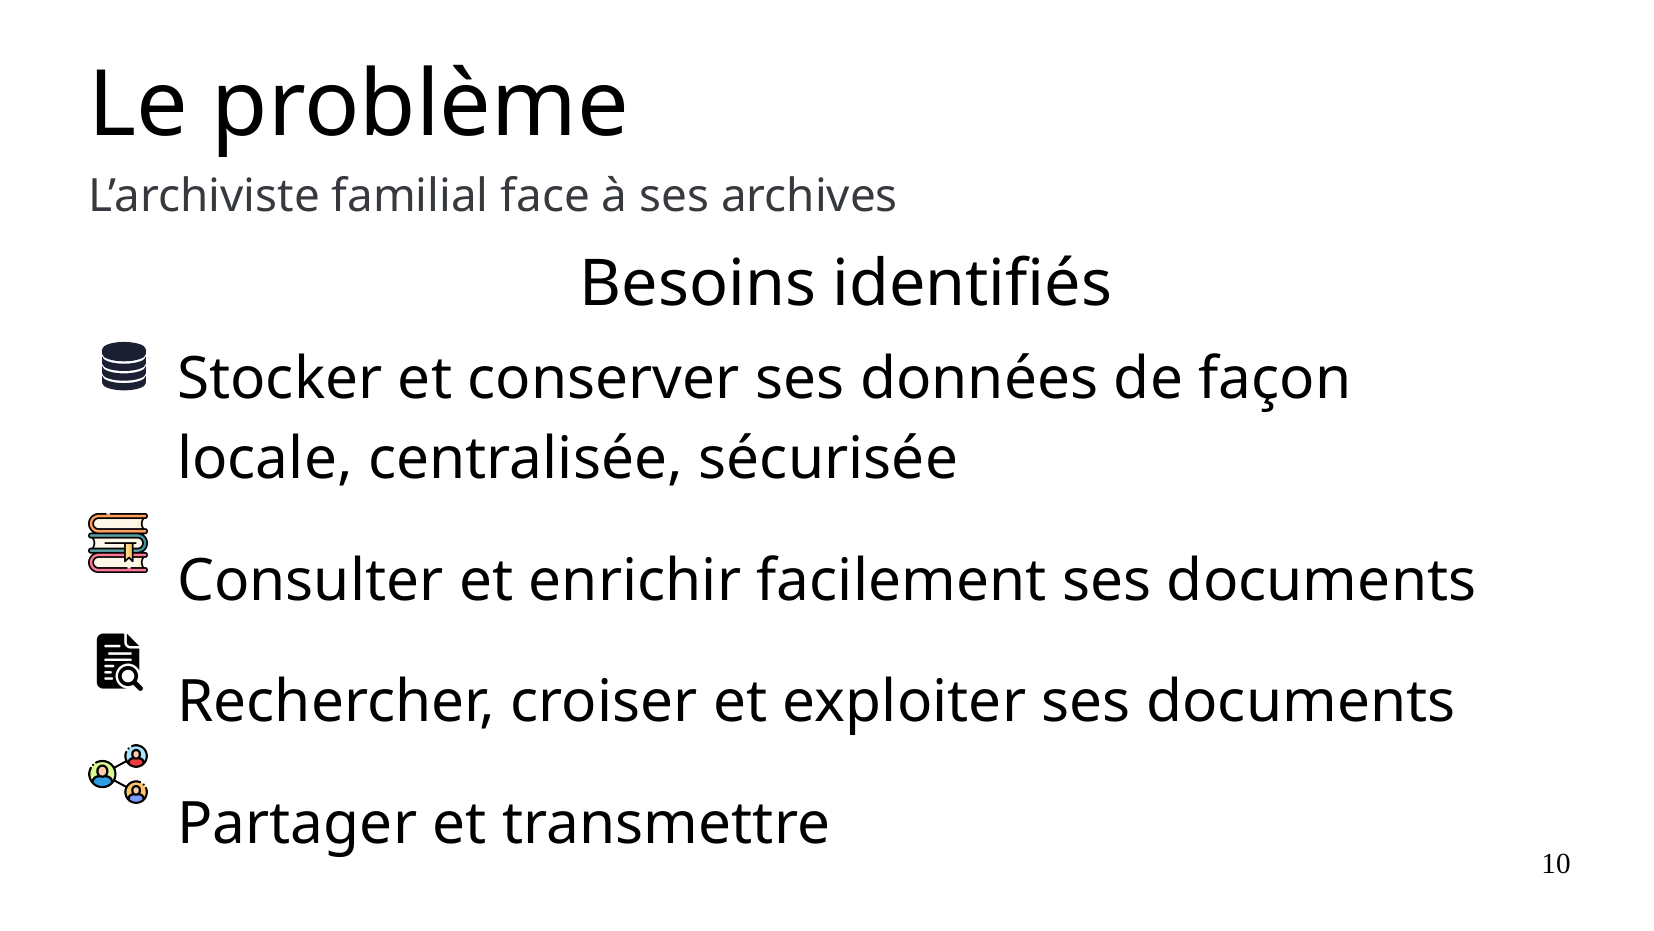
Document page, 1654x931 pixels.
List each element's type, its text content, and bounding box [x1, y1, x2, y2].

list Stocker et conserver ses données de façon locale, centralisée, sécurisée Consulter et enrichir facilement ses documents Rechercher, croiser et exploiter ses documents Partager et transmettre [177, 335, 1483, 876]
picture [94, 336, 154, 396]
picture [88, 631, 148, 691]
list Besoins identifiés [354, 236, 1270, 325]
picture [88, 744, 148, 804]
title Le problème L’archiviste familial face à ses archives [88, 37, 1577, 193]
picture [88, 513, 148, 573]
